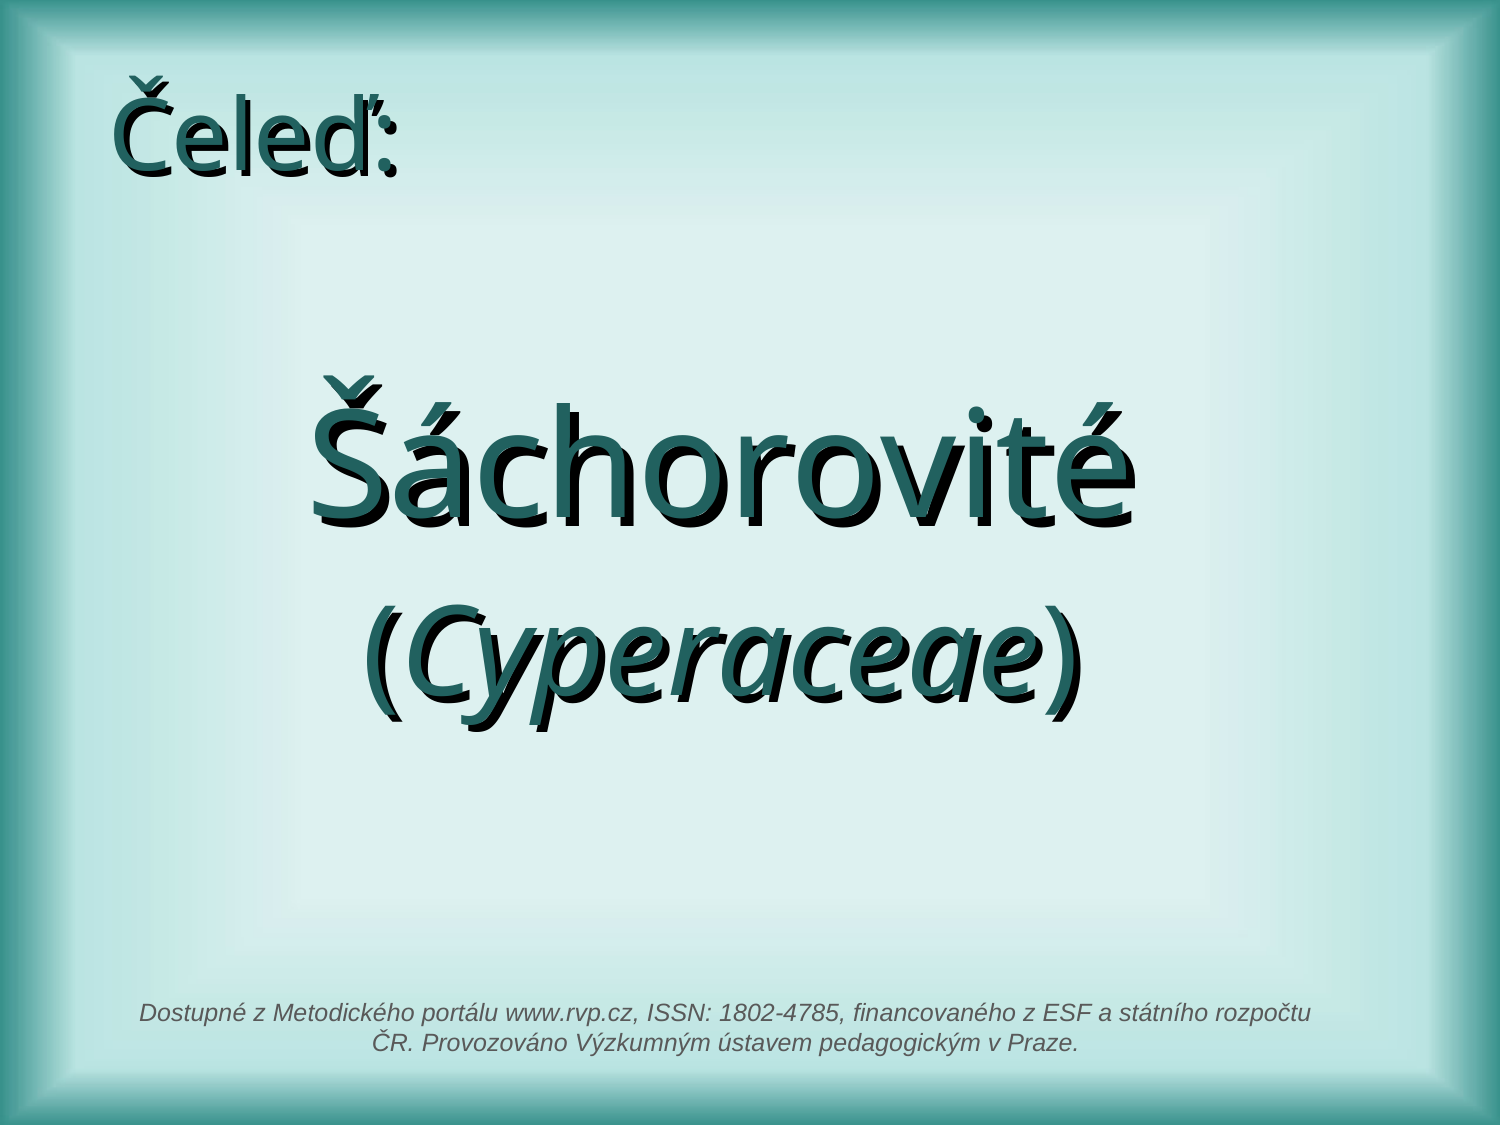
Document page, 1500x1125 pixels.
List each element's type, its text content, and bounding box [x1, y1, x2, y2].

text_box Čeleď: [93, 63, 469, 199]
picture [0, 0, 1500, 1125]
title Šáchorovité (Cyperaceae) [140, 363, 1301, 727]
text_box Dostupné z Metodického portálu www.rvp.cz, ISSN: 1802-4785, financovaného z ESF a státního rozpočtu ČR. Provozováno Výzkumným ústavem pedagogickým v Praze. [105, 996, 1348, 1057]
